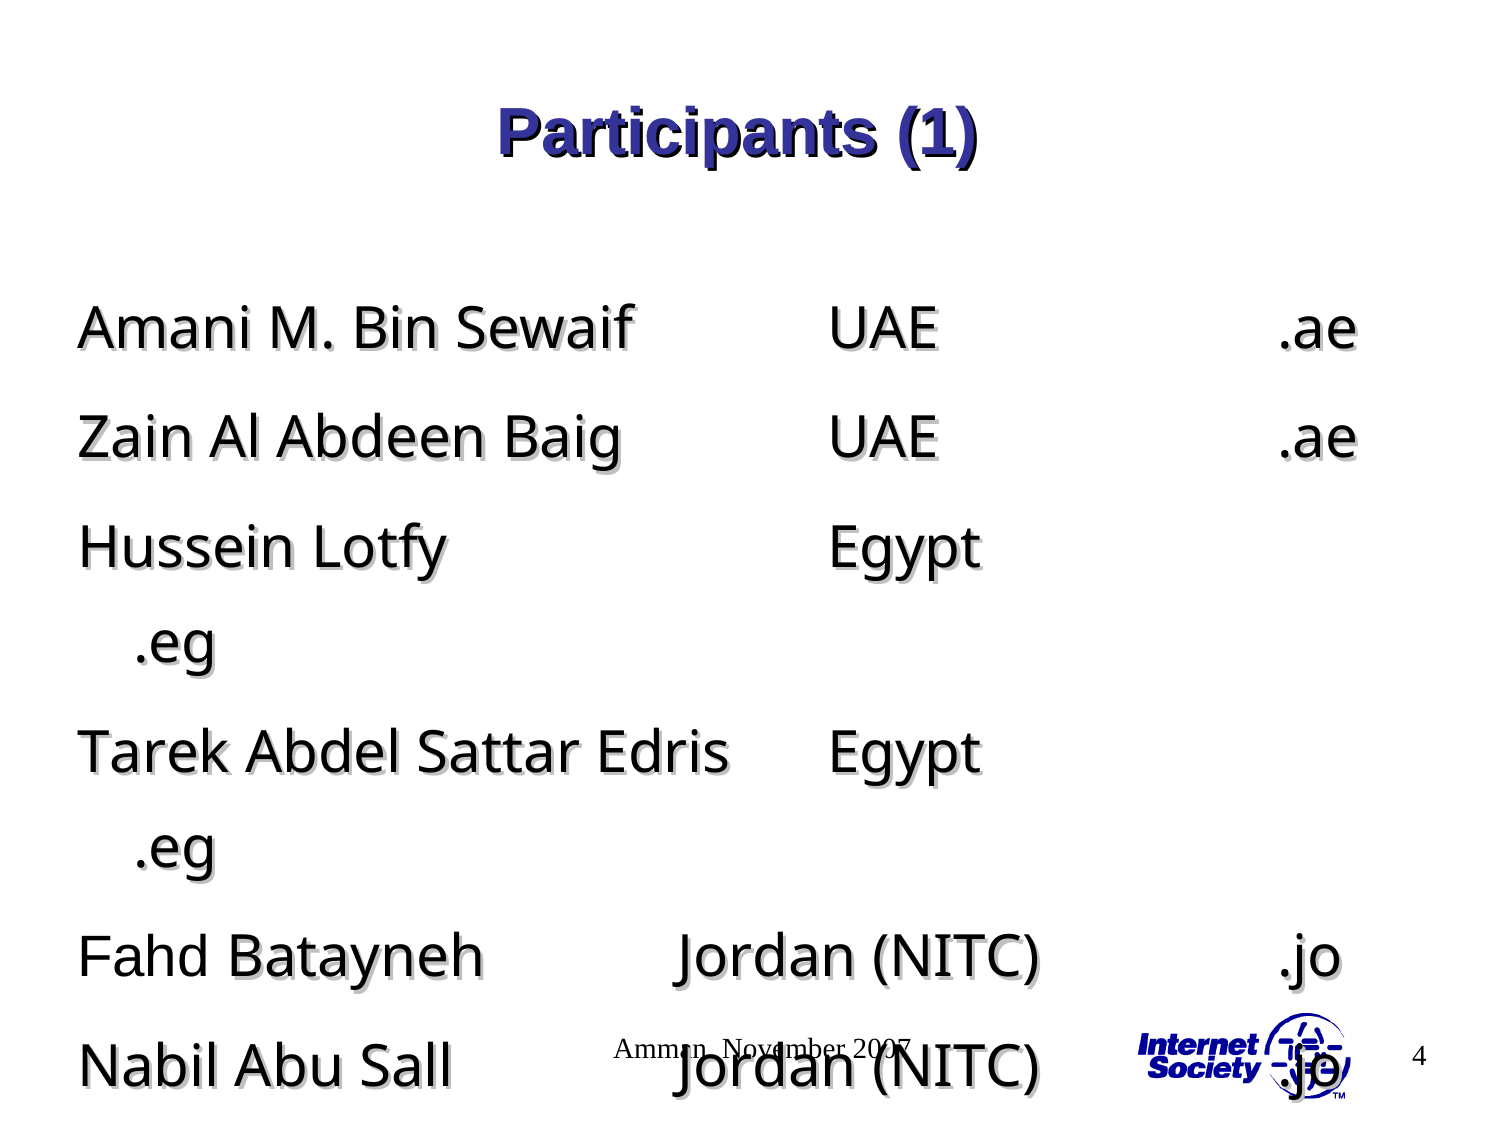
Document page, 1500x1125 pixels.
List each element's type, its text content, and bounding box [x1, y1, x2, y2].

title Participants (1) [99, 37, 1375, 225]
list Amani M. Bin Sewaif UAE .ae Zain Al Abdeen Baig UAE .ae Hussein Lotfy Egypt .eg Tarek Abdel Sattar Edris Egypt .eg Fahd Batayneh Jordan (NITC) .jo Nabil Abu Sall Jordan (NITC) .jo [62, 262, 1463, 1001]
picture [1137, 1012, 1351, 1099]
